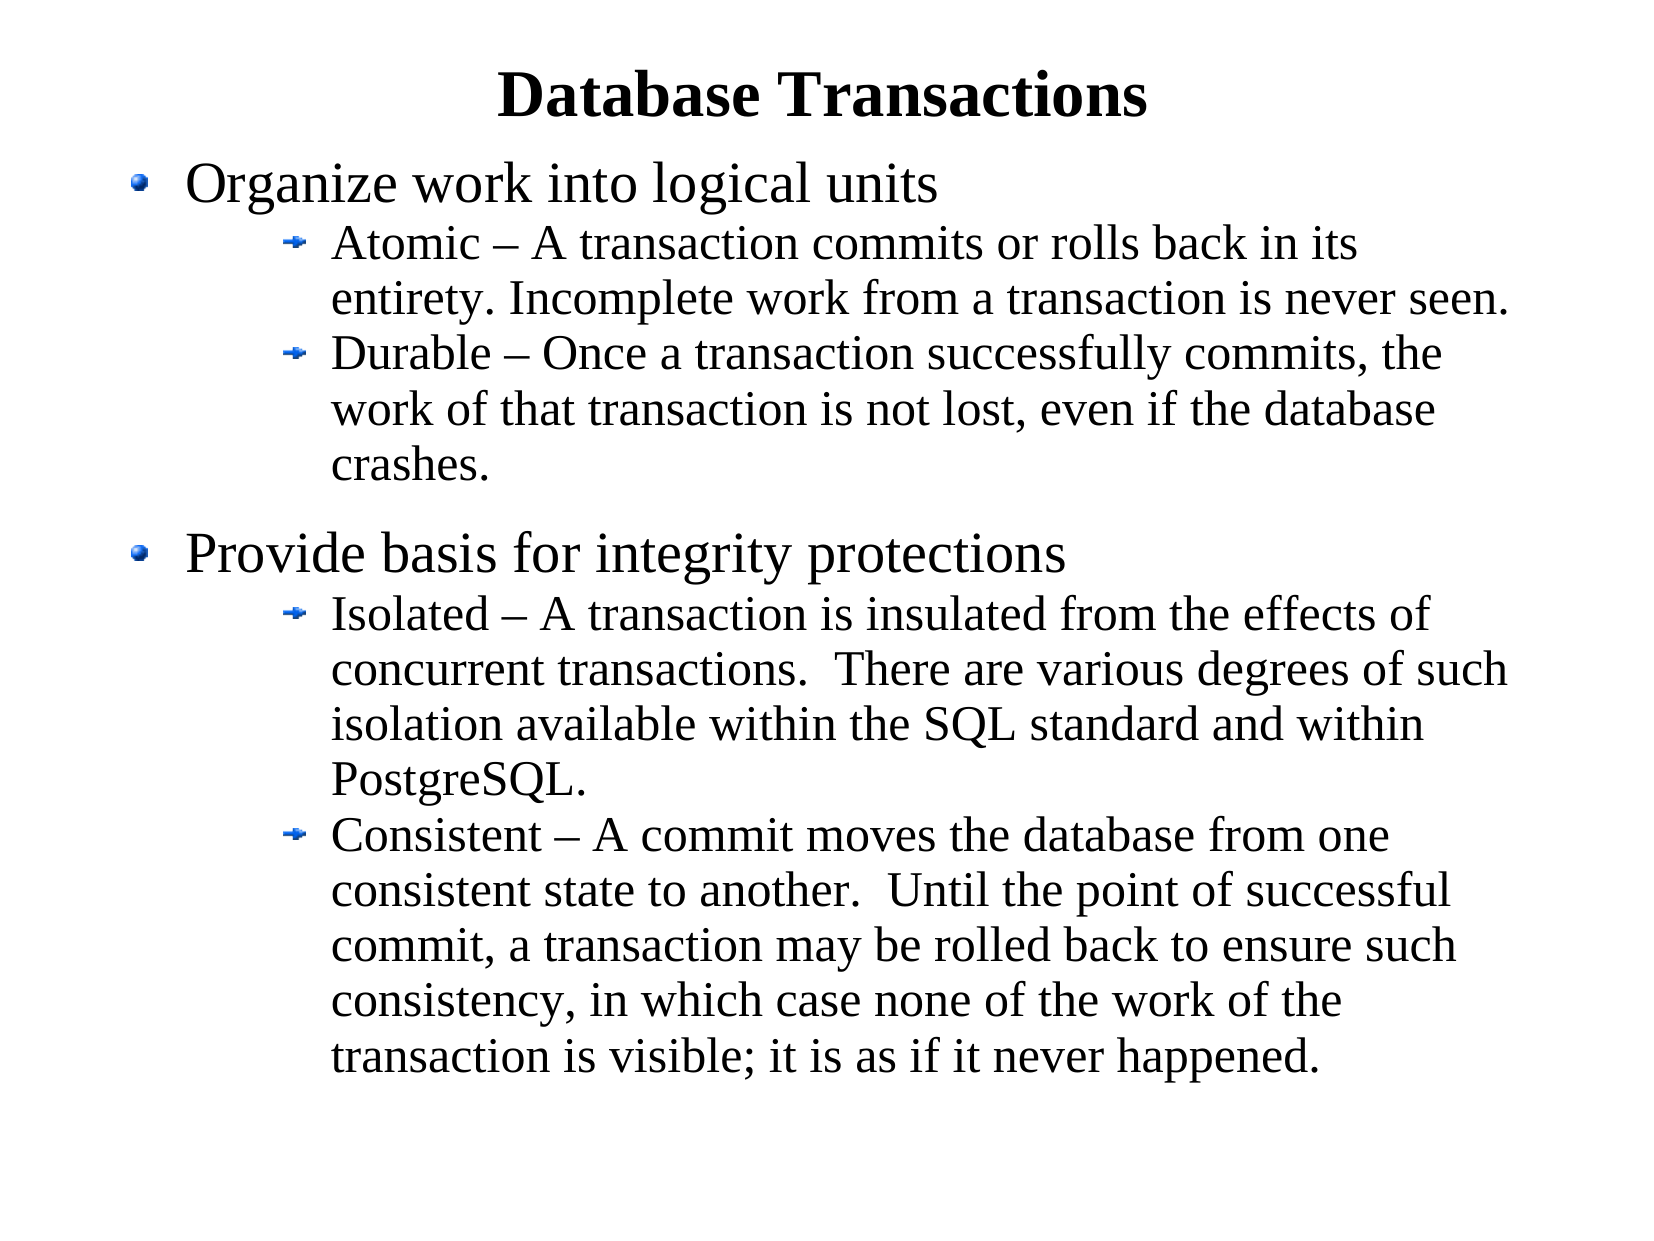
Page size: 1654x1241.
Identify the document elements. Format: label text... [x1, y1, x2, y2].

list Organize work into logical units Atomic – A transaction commits or rolls back in its entirety. Incomplete work from a transaction is never seen. Durable – Once a transaction successfully commits, the work of that transaction is not lost, even if the database crashes. Provide basis for integrity protections Isolated – A transaction is insulated from the effects of concurrent transactions. There are various degrees of such isolation available within the SQL standard and within PostgreSQL. Consistent – A commit moves the database from one consistent state to another. Until the point of successful commit, a transaction may be rolled back to ensure such consistency, in which case none of the work of the transaction is visible; it is as if it never happened. [114, 150, 1538, 1163]
title Database Transactions [112, 37, 1535, 151]
